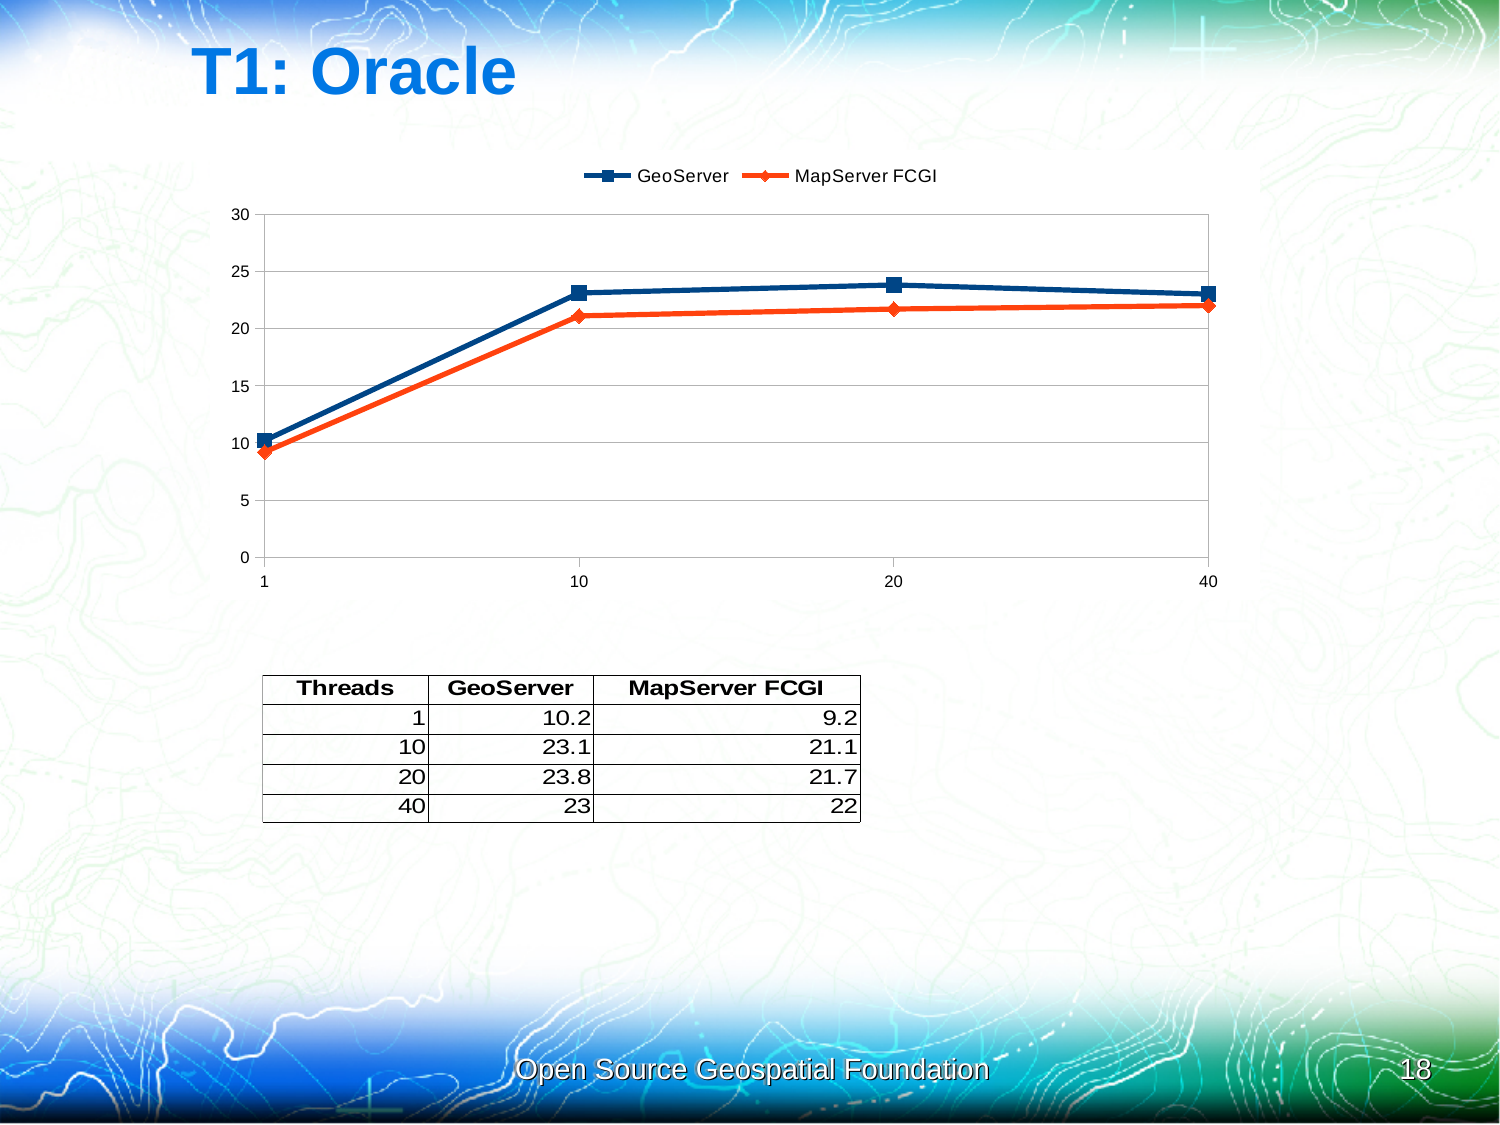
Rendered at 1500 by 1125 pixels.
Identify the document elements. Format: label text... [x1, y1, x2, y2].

chart [262, 675, 863, 826]
chart [210, 149, 1261, 601]
picture [0, 0, 1500, 1125]
title T1: Oracle [177, 20, 1477, 122]
